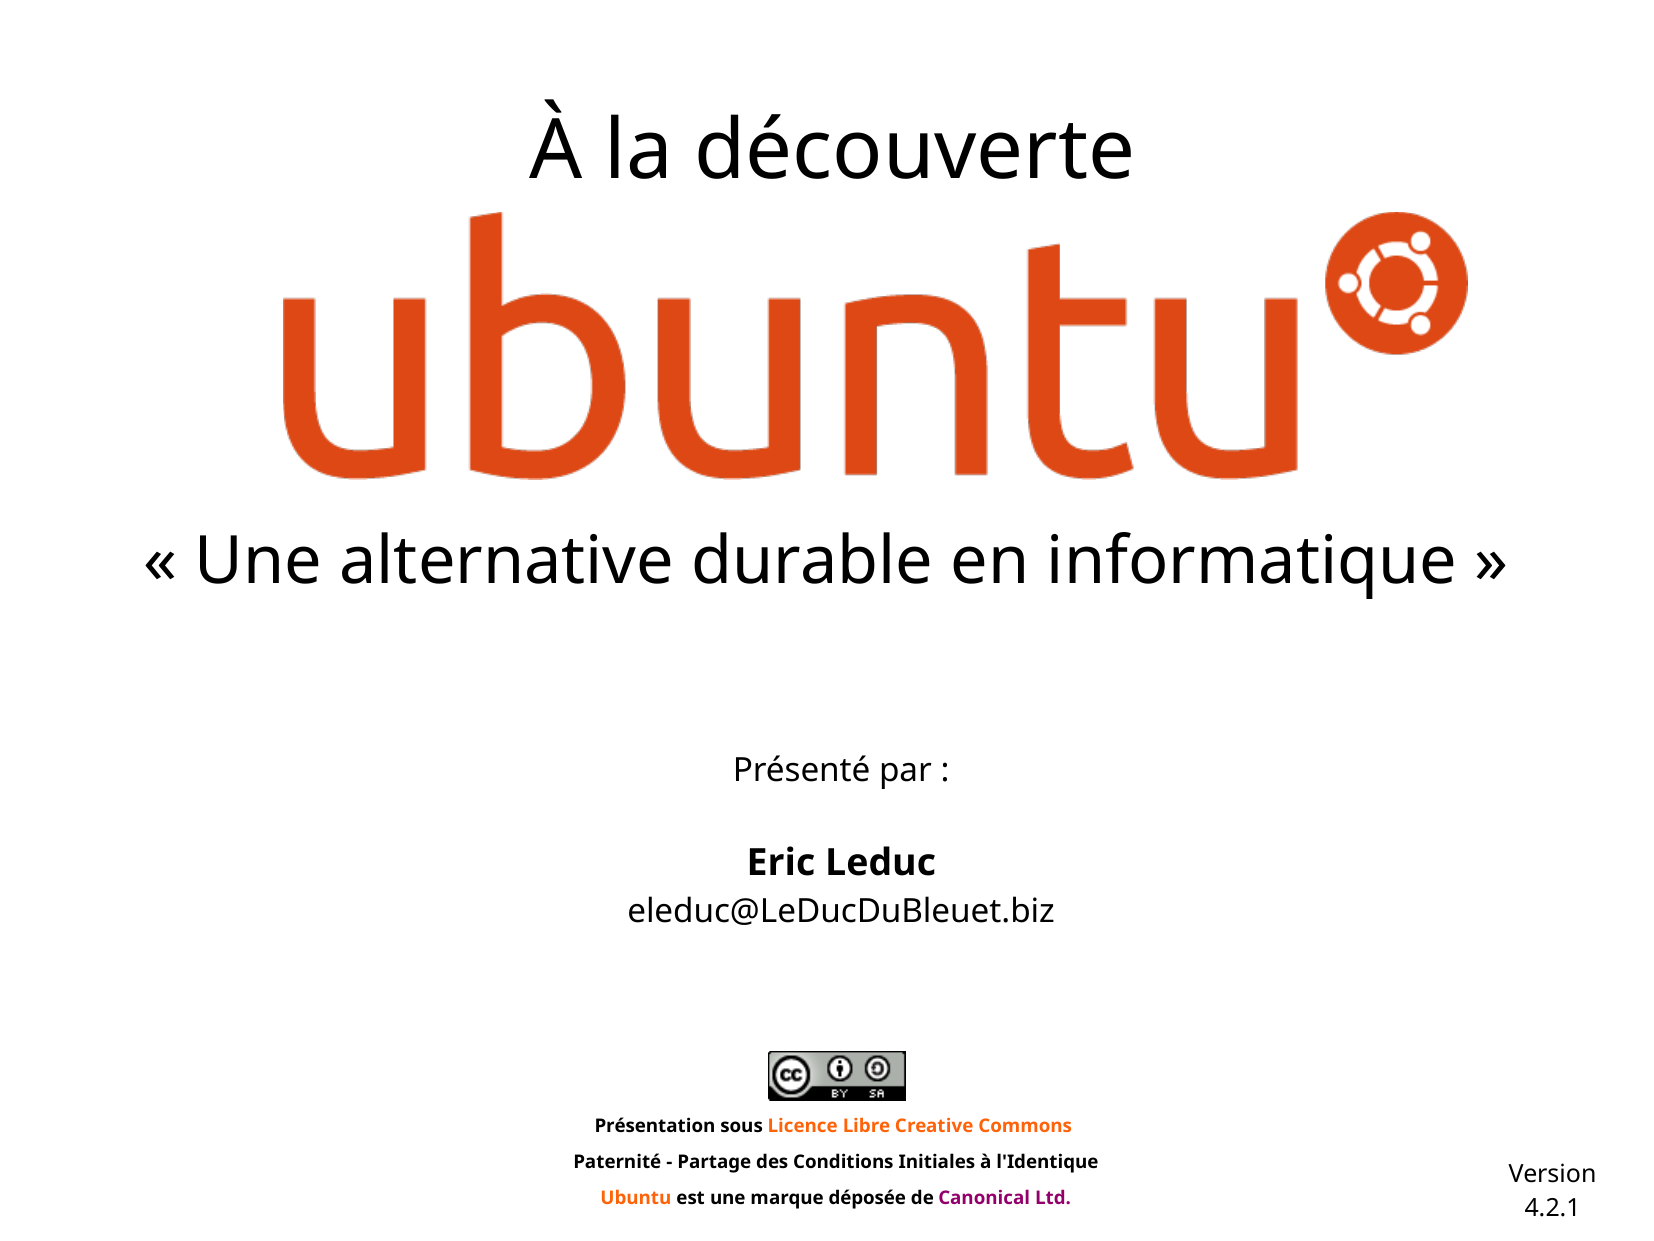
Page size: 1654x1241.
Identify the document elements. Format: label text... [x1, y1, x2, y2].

text_box Version 4.2.1 [1483, 1148, 1622, 1220]
subtitle « Une alternative durable en informatique » [59, 479, 1595, 636]
text_box Présentation sous Licence Libre Creative Commons Paternité - Partage des Conditions Initiales à l'Identique Ubuntu est une marque déposée de Canonical Ltd. [348, 1116, 1323, 1205]
picture [283, 212, 1468, 480]
text_box À la découverte [88, 68, 1577, 225]
picture [768, 1051, 906, 1101]
text_box Présenté par : Eric Leduc eleduc@LeDucDuBleuet.biz [442, 738, 1241, 963]
